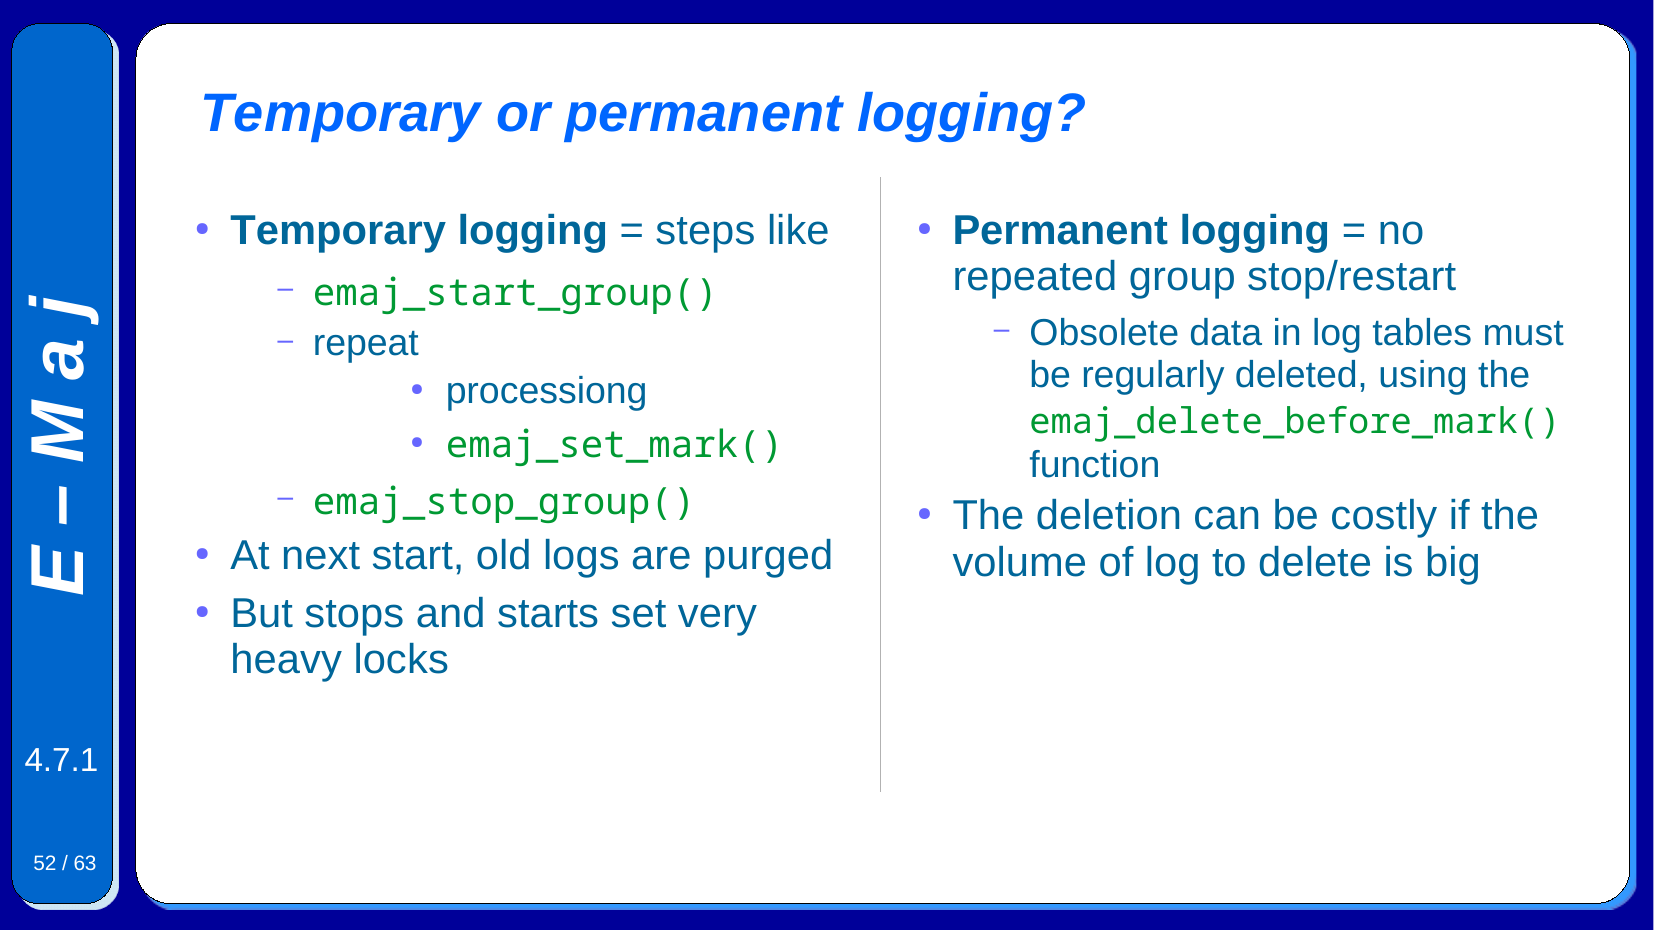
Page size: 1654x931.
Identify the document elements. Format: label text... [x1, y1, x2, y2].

title Temporary or permanent logging? [200, 34, 1575, 191]
list Permanent logging = no repeated group stop/restart Obsolete data in log tables must be regularly deleted, using the emaj_delete_before_mark() function The deletion can be costly if the volume of log to delete is big [899, 206, 1588, 827]
list Temporary logging = steps like emaj_start_group() repeat processiong emaj_set_mark() emaj_stop_group() At next start, old logs are purged But stops and starts set very heavy locks [177, 206, 865, 827]
